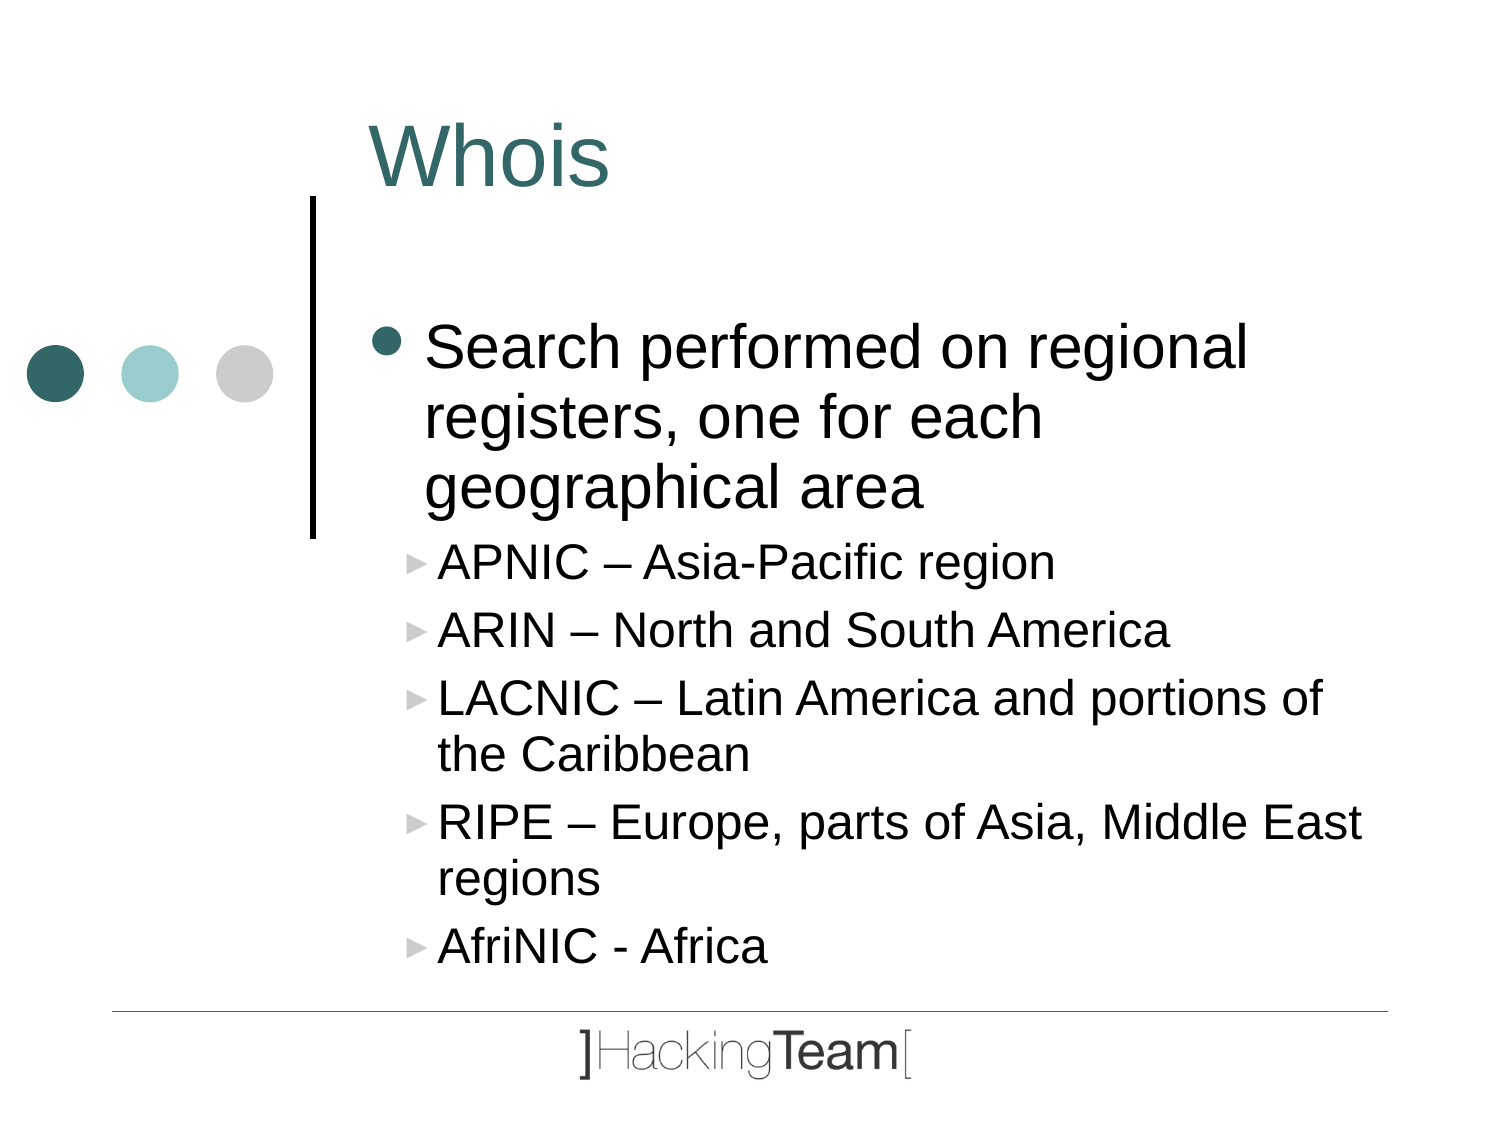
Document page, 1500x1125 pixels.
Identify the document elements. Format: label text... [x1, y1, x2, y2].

title Whois [249, 38, 1401, 275]
list Search performed on regional registers, one for each geographical area APNIC – Asia-Pacific region ARIN – North and South America LACNIC – Latin America and portions of the Caribbean RIPE – Europe, parts of Asia, Middle East regions AfriNIC - Africa [249, 312, 1401, 1041]
picture [574, 1041, 916, 1084]
